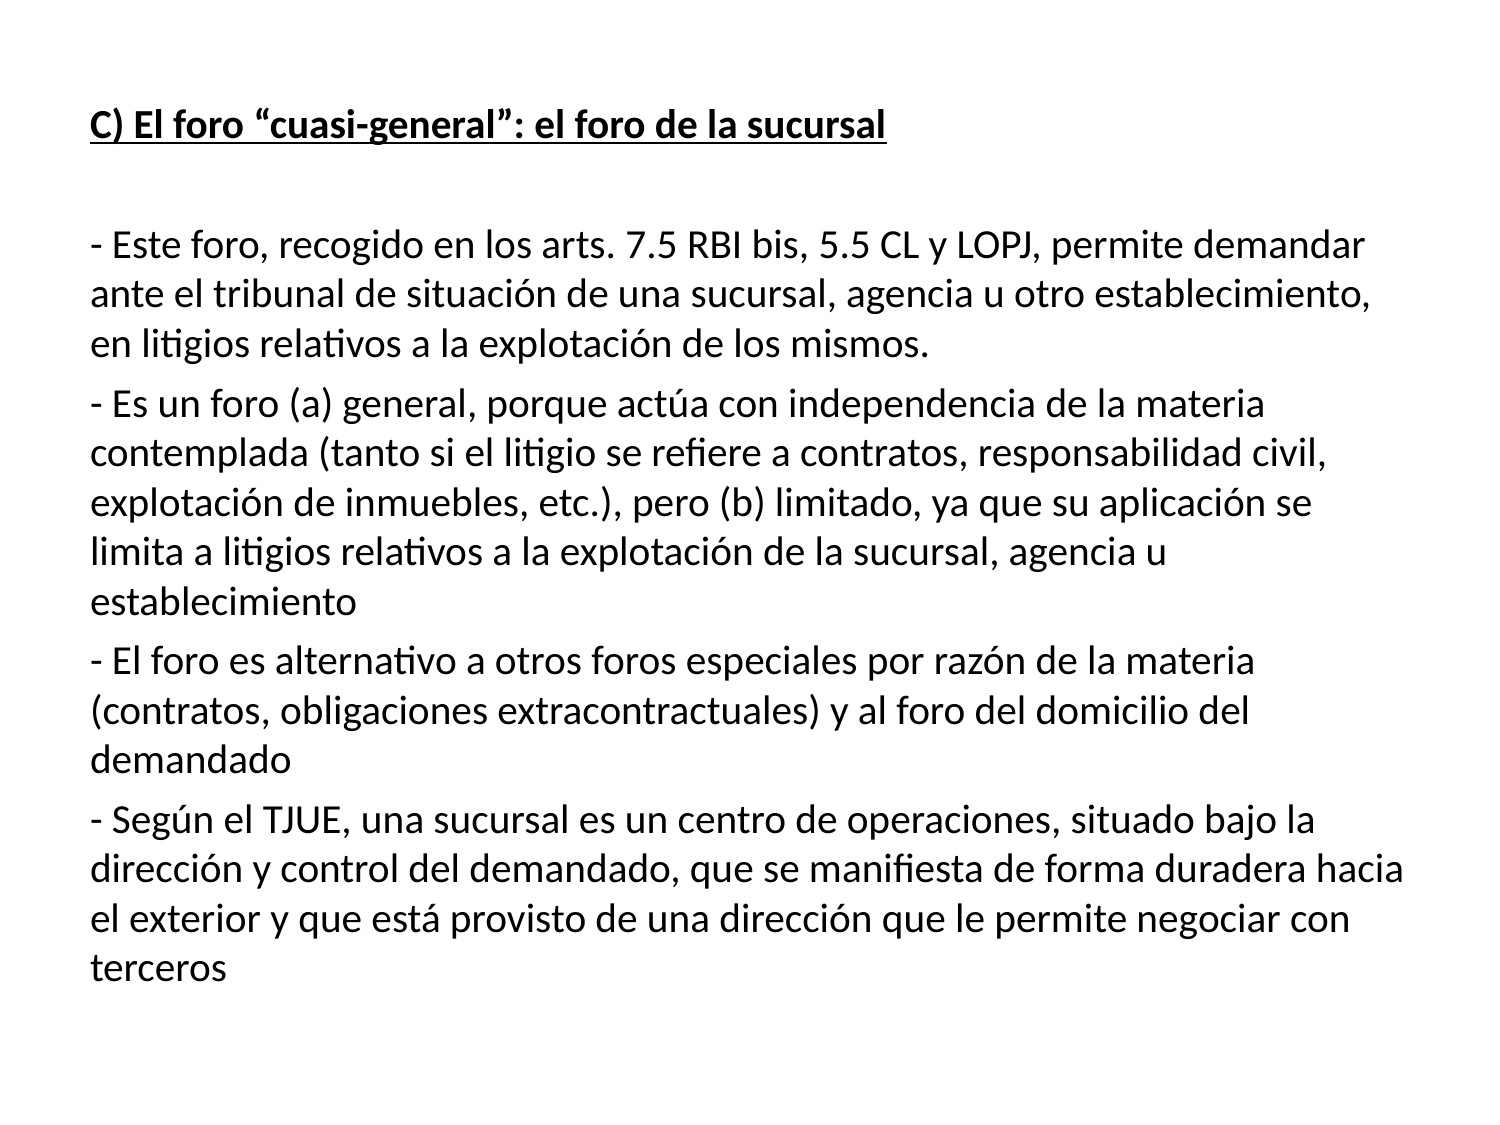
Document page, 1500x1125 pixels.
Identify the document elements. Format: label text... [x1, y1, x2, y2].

list C) El foro “cuasi-general”: el foro de la sucursal - Este foro, recogido en los arts. 7.5 RBI bis, 5.5 CL y LOPJ, permite demandar ante el tribunal de situación de una sucursal, agencia u otro establecimiento, en litigios relativos a la explotación de los mismos. - Es un foro (a) general, porque actúa con independencia de la materia contemplada (tanto si el litigio se refiere a contratos, responsabilidad civil, explotación de inmuebles, etc.), pero (b) limitado, ya que su aplicación se limita a litigios relativos a la explotación de la sucursal, agencia u establecimiento - El foro es alternativo a otros foros especiales por razón de la materia (contratos, obligaciones extracontractuales) y al foro del domicilio del demandado - Según el TJUE, una sucursal es un centro de operaciones, situado bajo la dirección y control del demandado, que se manifiesta de forma duradera hacia el exterior y que está provisto de una dirección que le permite negociar con terceros [75, 90, 1426, 998]
